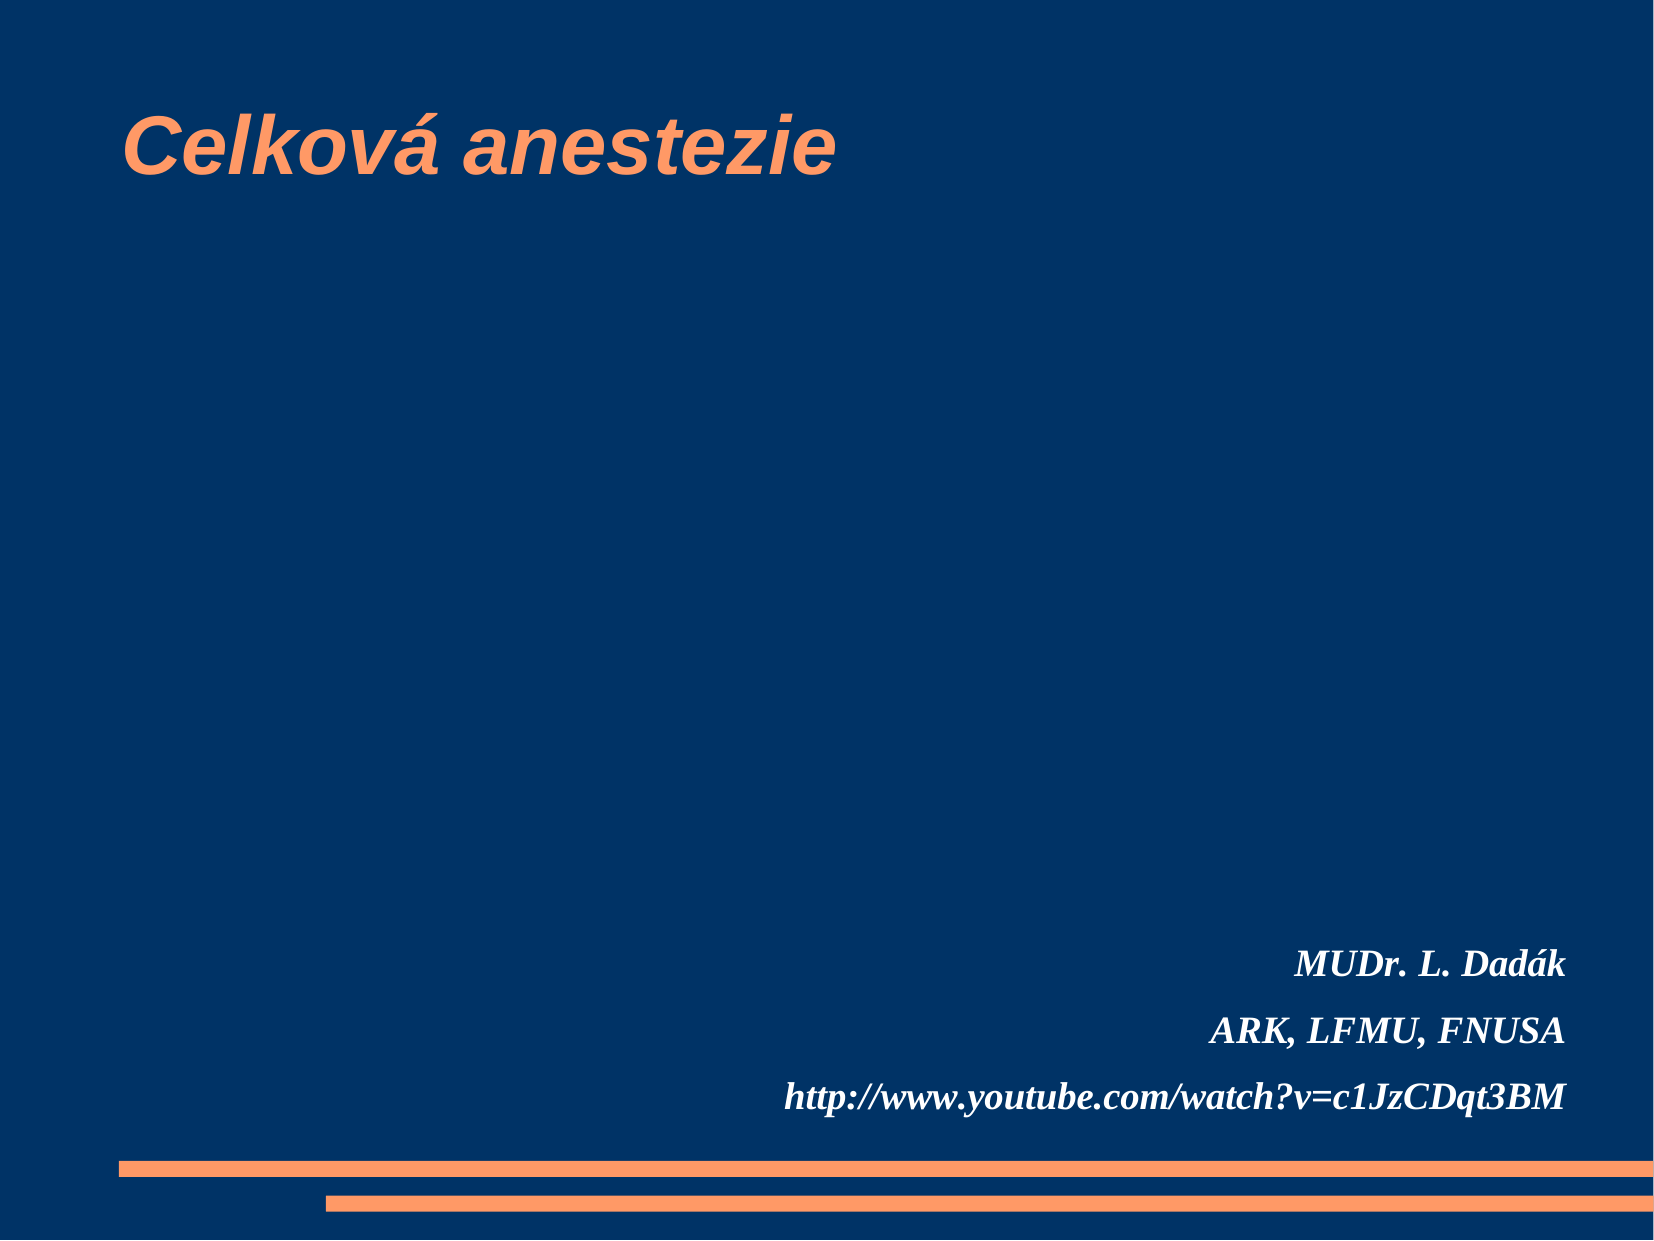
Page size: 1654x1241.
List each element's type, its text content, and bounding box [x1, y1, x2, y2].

subtitle MUDr. L. Dadák ARK, LFMU, FNUSA http://www.youtube.com/watch?v=c1JzCDqt3BM [127, 837, 1567, 1135]
title Celková anestezie [121, 46, 1534, 254]
